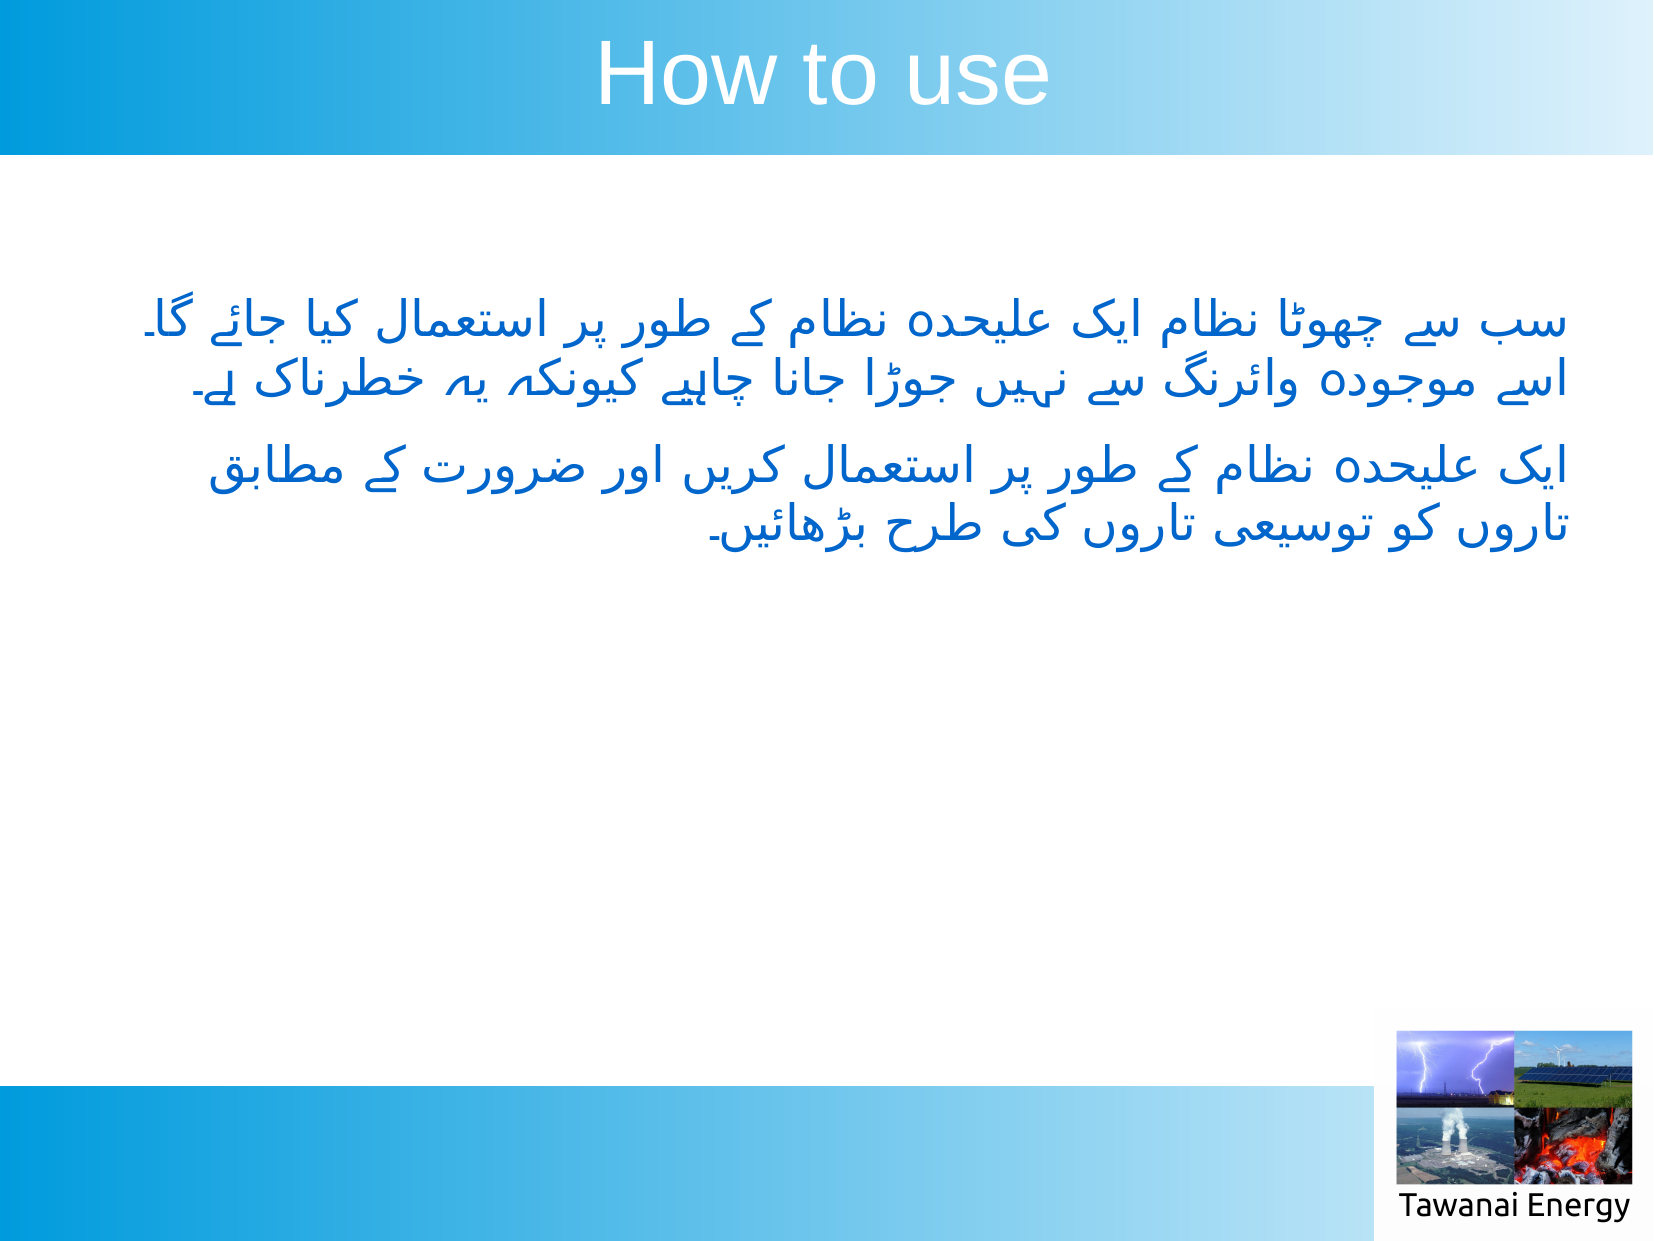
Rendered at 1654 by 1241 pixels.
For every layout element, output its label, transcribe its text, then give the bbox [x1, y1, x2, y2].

title How to use [79, 20, 1568, 126]
list سب سے چھوٹا نظام ایک علیحدہ نظام کے طور پر استعمال کیا جائے گا۔ اسے موجودہ وائرنگ سے نہیں جوڑا جانا چاہیے کیونکہ یہ خطرناک ہے۔ ایک علیحدہ نظام کے طور پر استعمال کریں اور ضرورت کے مطابق تاروں کو توسیعی تاروں کی طرح بڑھائیں۔ [82, 290, 1571, 1010]
picture [1374, 1009, 1654, 1241]
